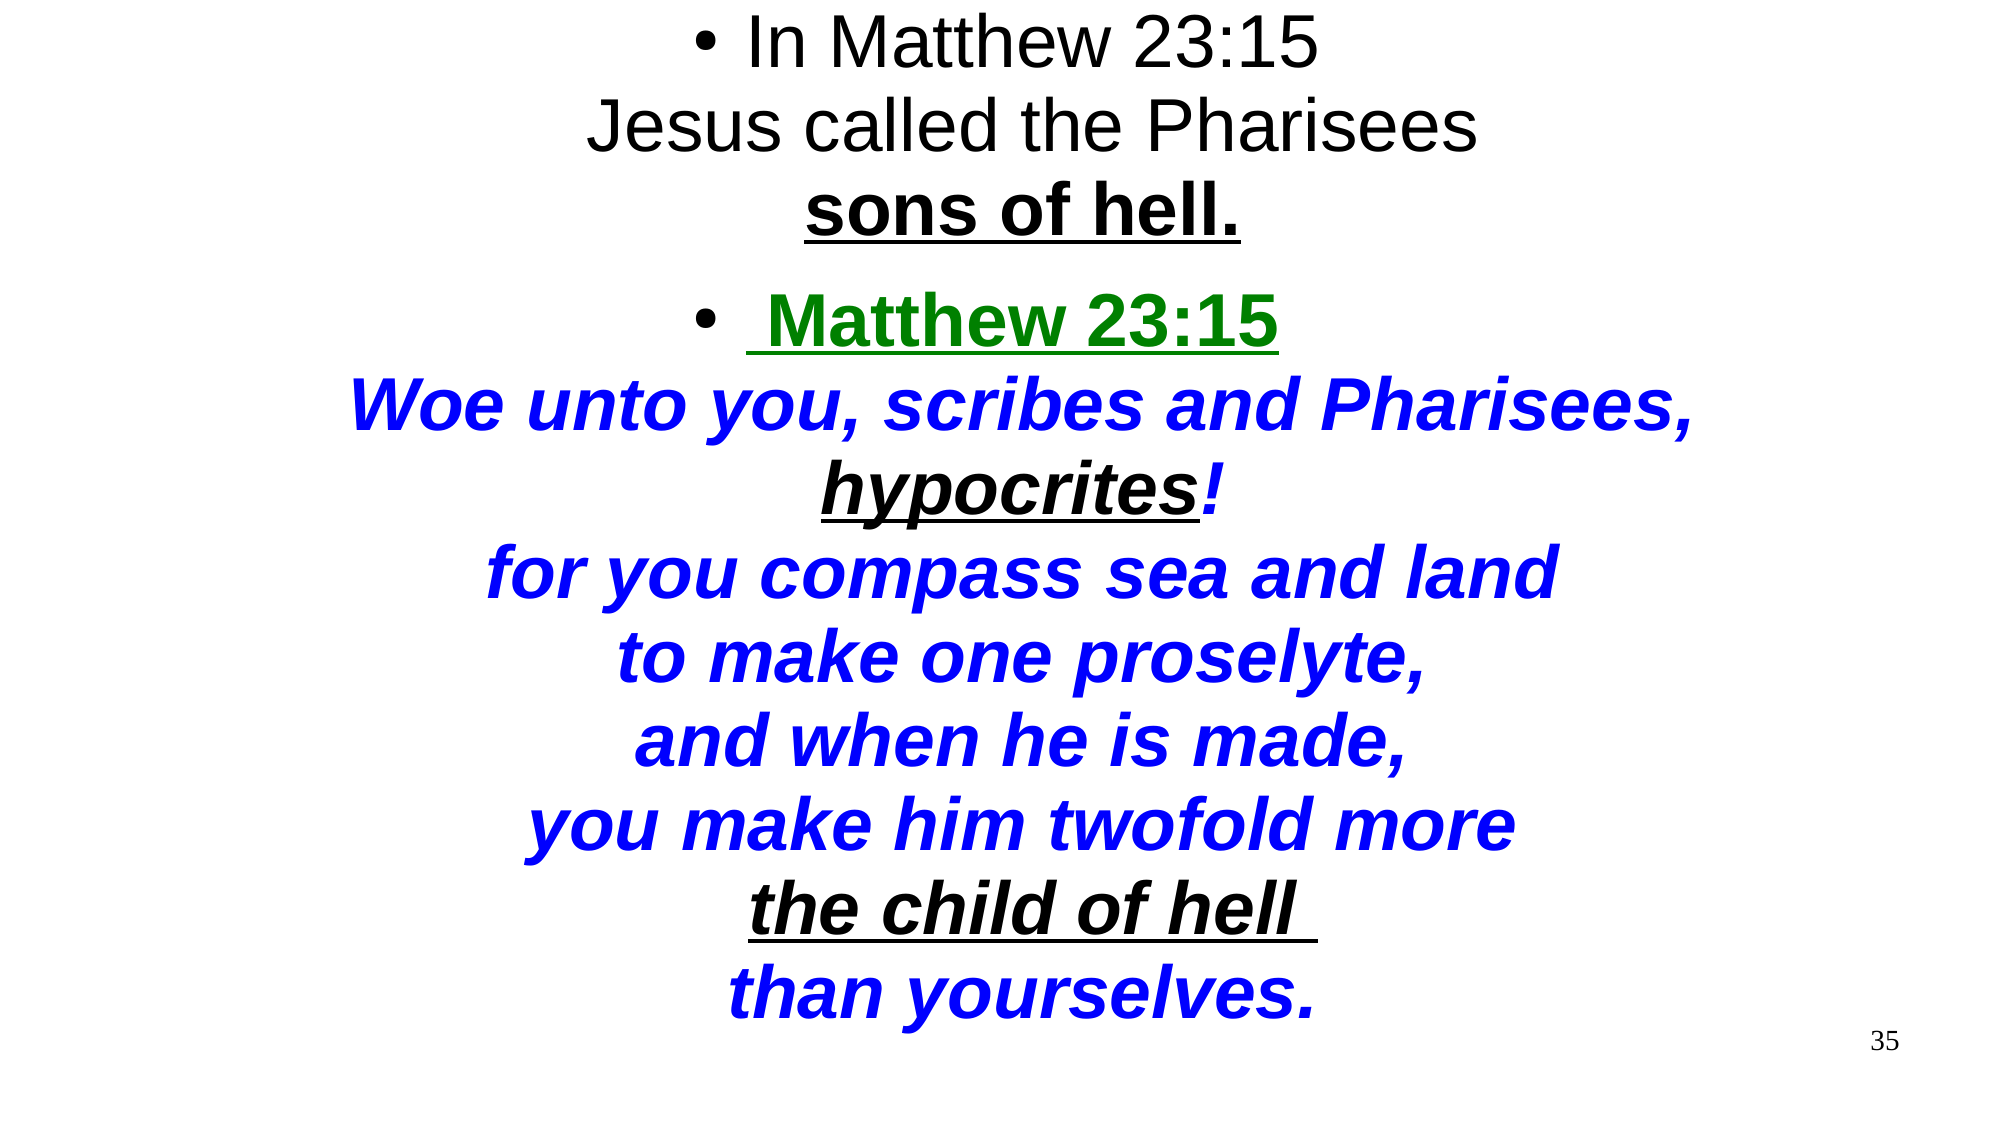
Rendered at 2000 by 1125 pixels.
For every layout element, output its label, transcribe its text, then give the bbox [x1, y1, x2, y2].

list In Matthew 23:15 Jesus called the Pharisees sons of hell. Matthew 23:15 Woe unto you, scribes and Pharisees, hypocrites! for you compass sea and land to make one proselyte, and when he is made, you make him twofold more the child of hell than yourselves. [0, 0, 1996, 1123]
